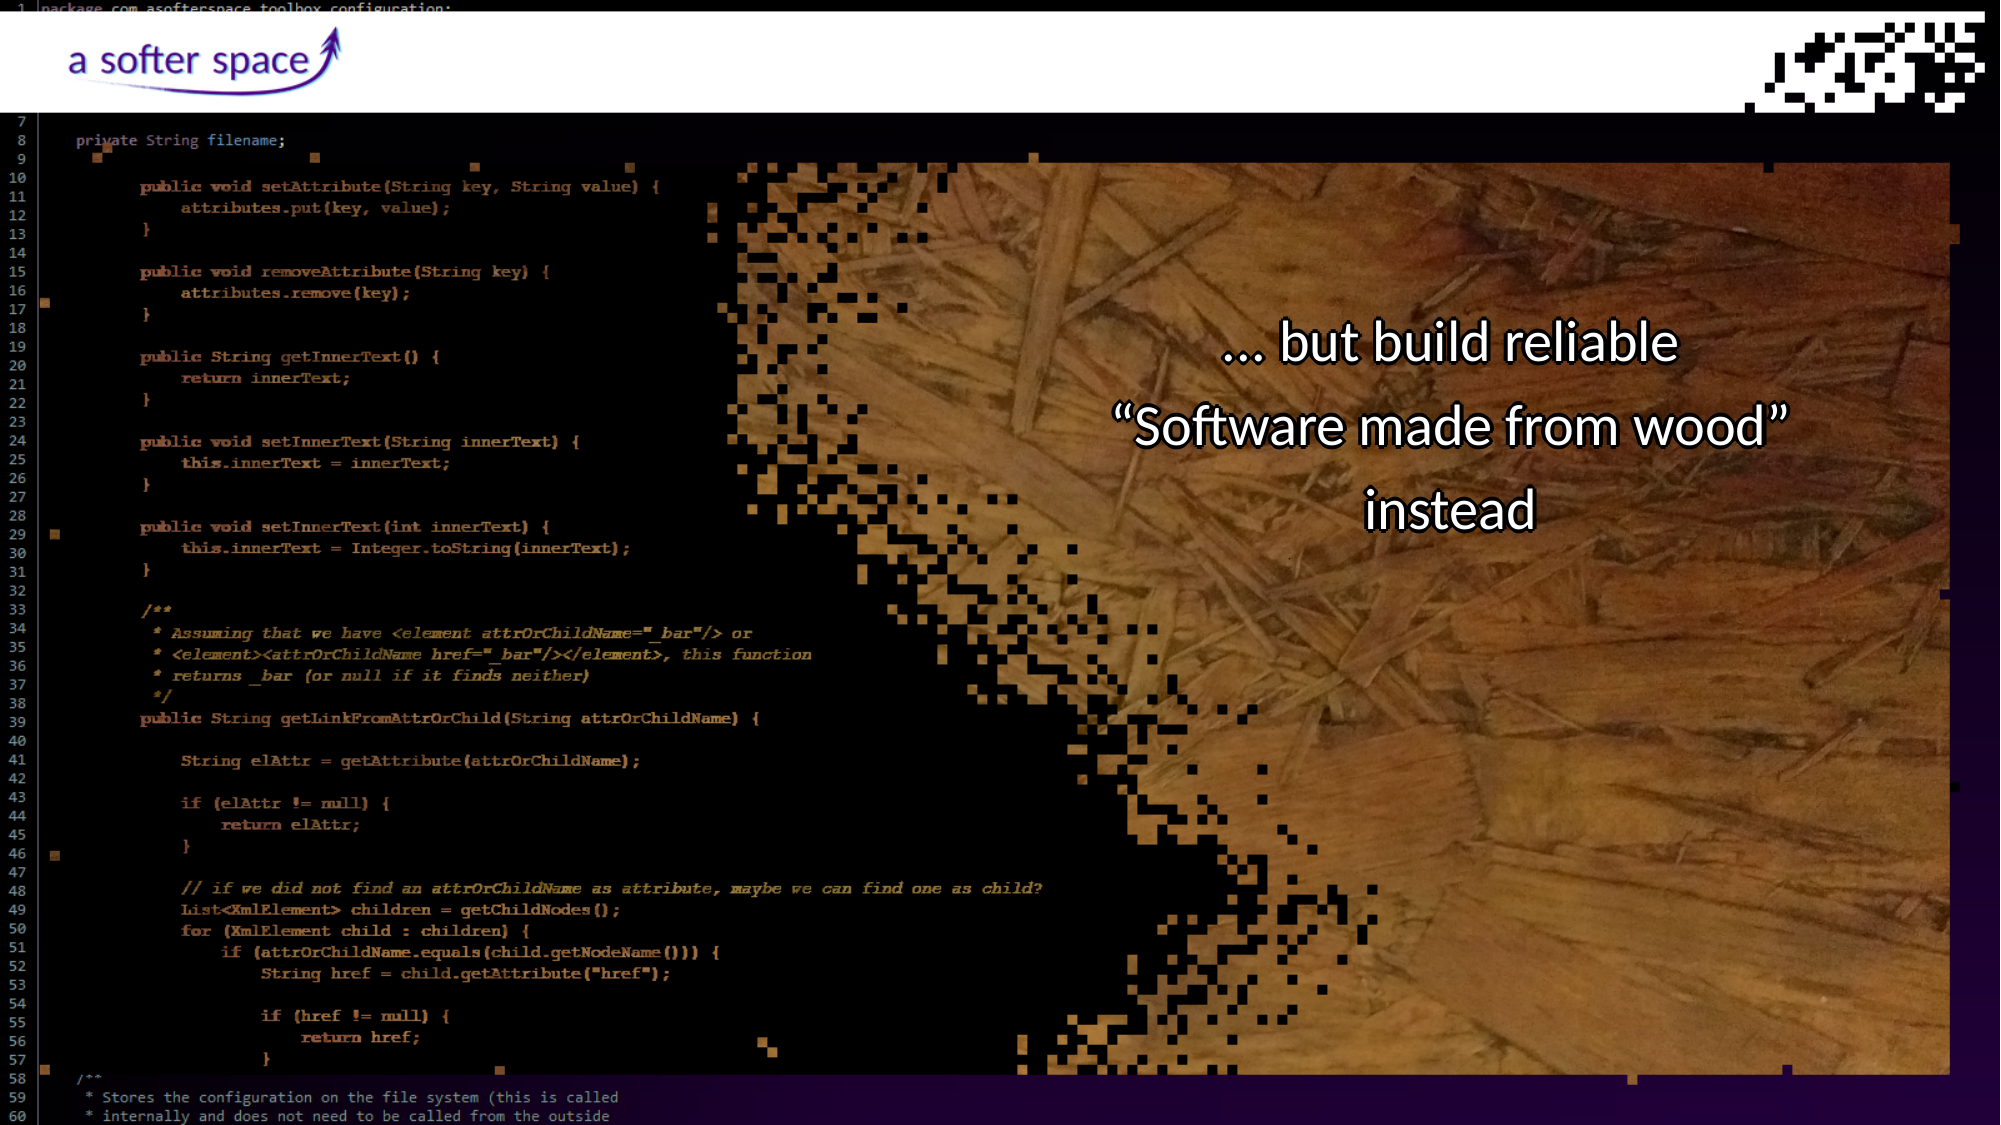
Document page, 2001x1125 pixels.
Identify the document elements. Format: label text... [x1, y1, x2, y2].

text_box ... but build reliable “Software made from wood” instead [999, 304, 1902, 1041]
picture [0, 0, 2000, 1125]
